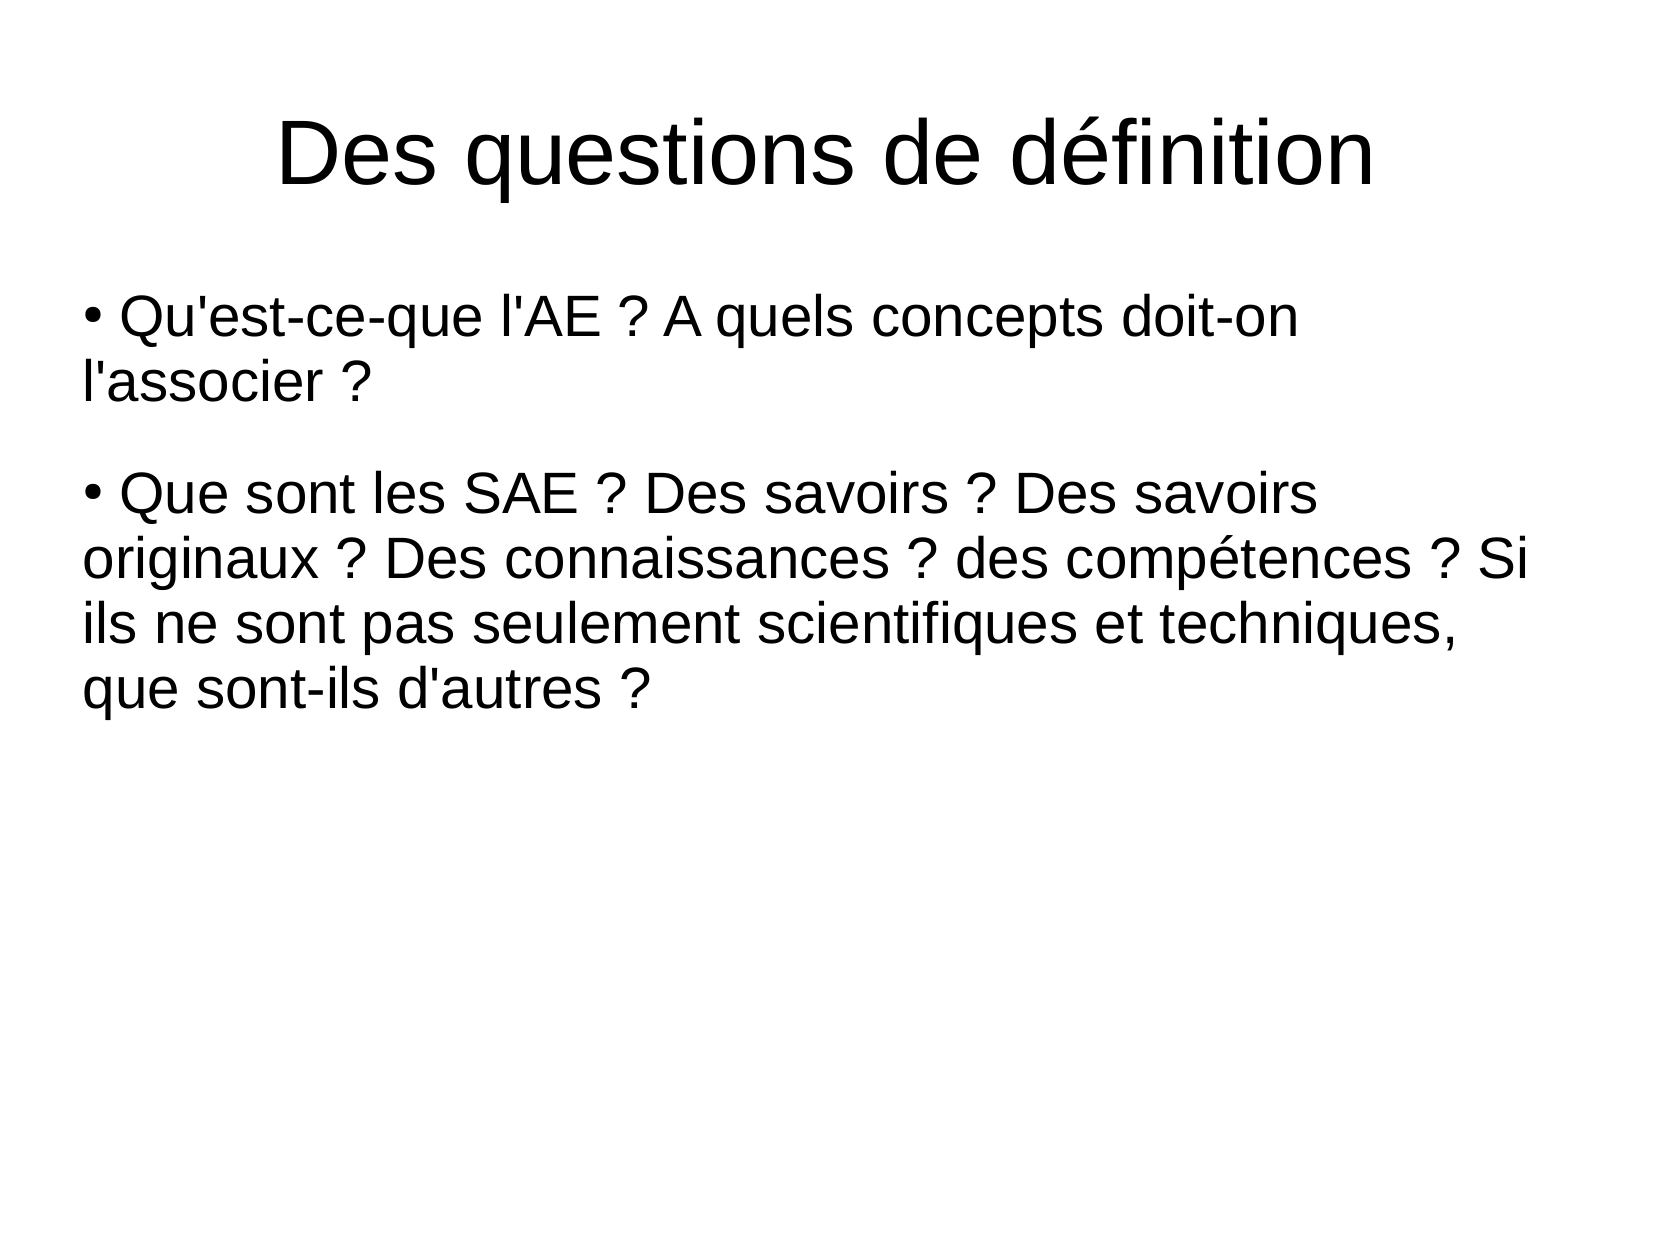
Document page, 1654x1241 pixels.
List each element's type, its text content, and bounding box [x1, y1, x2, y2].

title Des questions de définition [82, 49, 1571, 257]
subtitle Qu'est-ce-que l'AE ? A quels concepts doit-on l'associer ? Que sont les SAE ? Des savoirs ? Des savoirs originaux ? Des connaissances ? des compétences ? Si ils ne sont pas seulement scientifiques et techniques, que sont-ils d'autres ? [82, 283, 1538, 1146]
